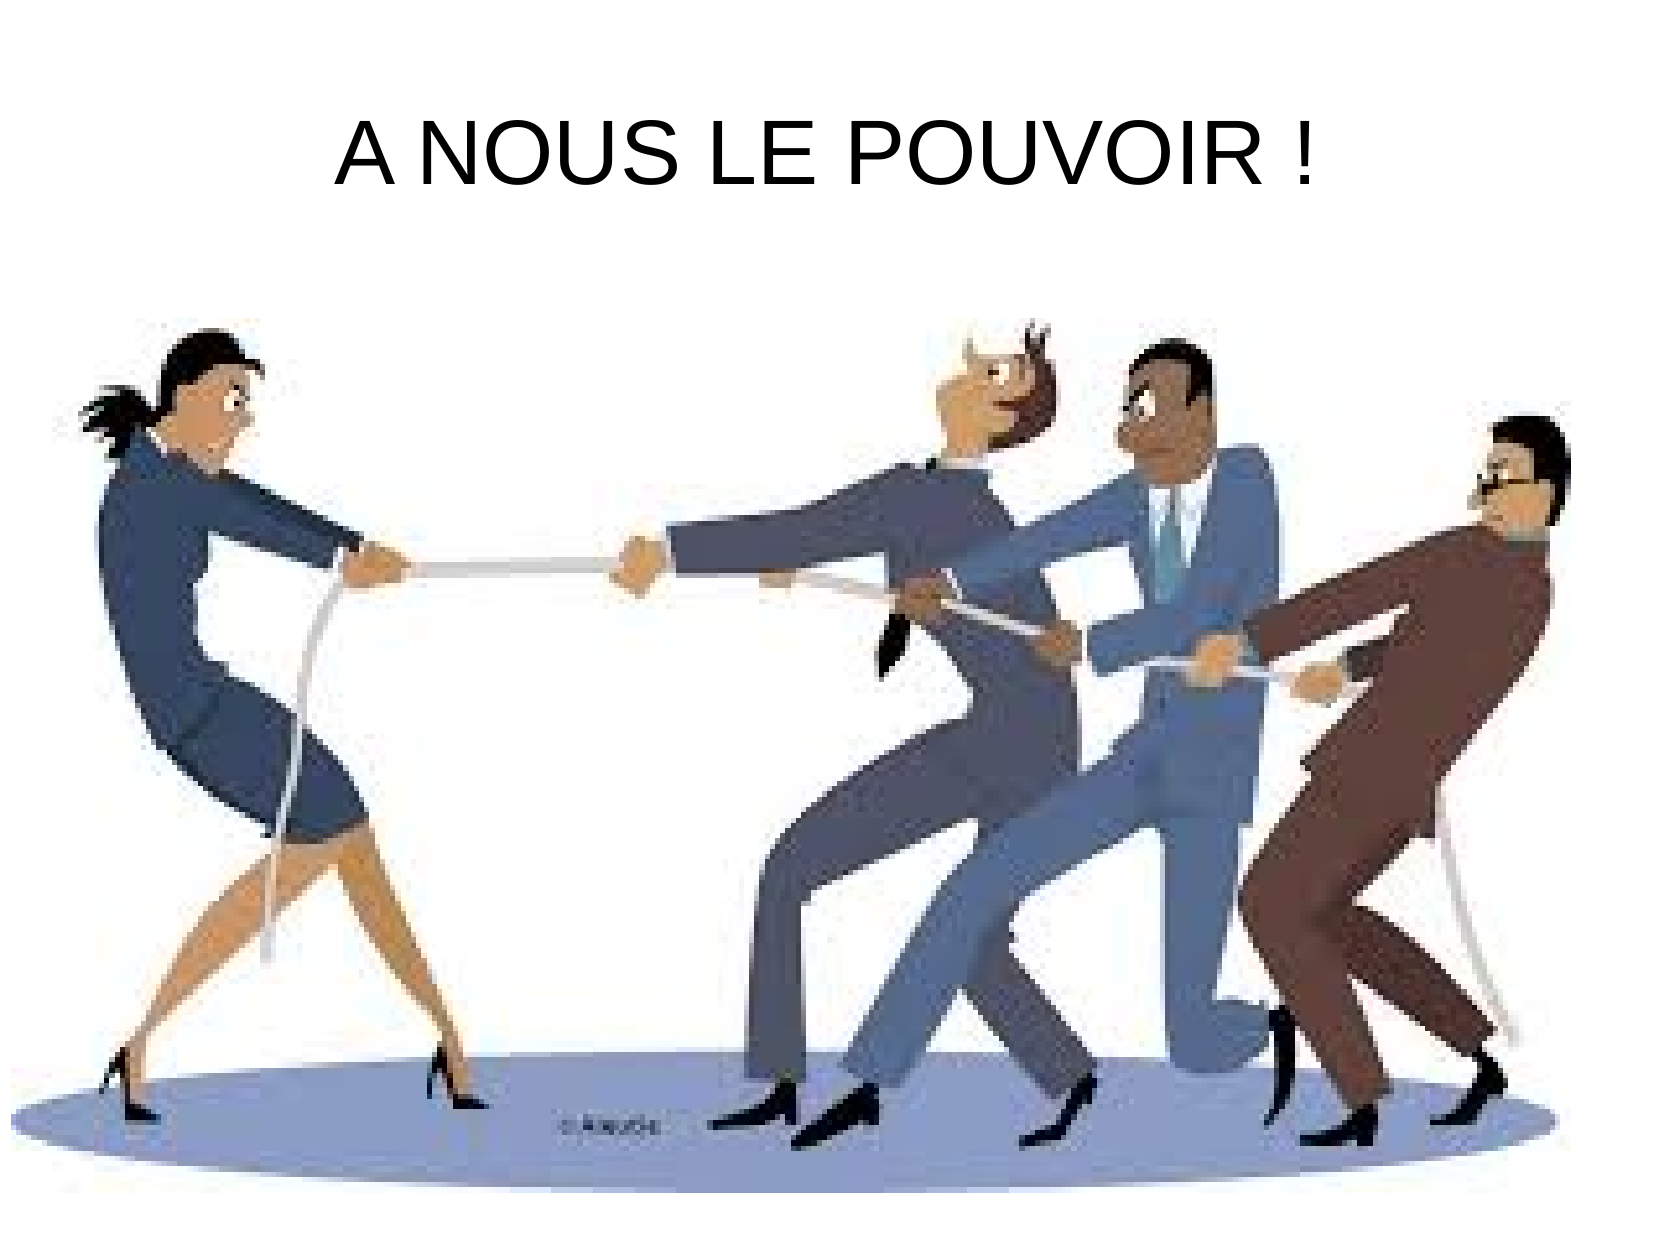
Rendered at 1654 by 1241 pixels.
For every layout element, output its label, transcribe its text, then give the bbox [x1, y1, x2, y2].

picture [11, 318, 1571, 1193]
title A NOUS LE POUVOIR ! [82, 49, 1571, 257]
